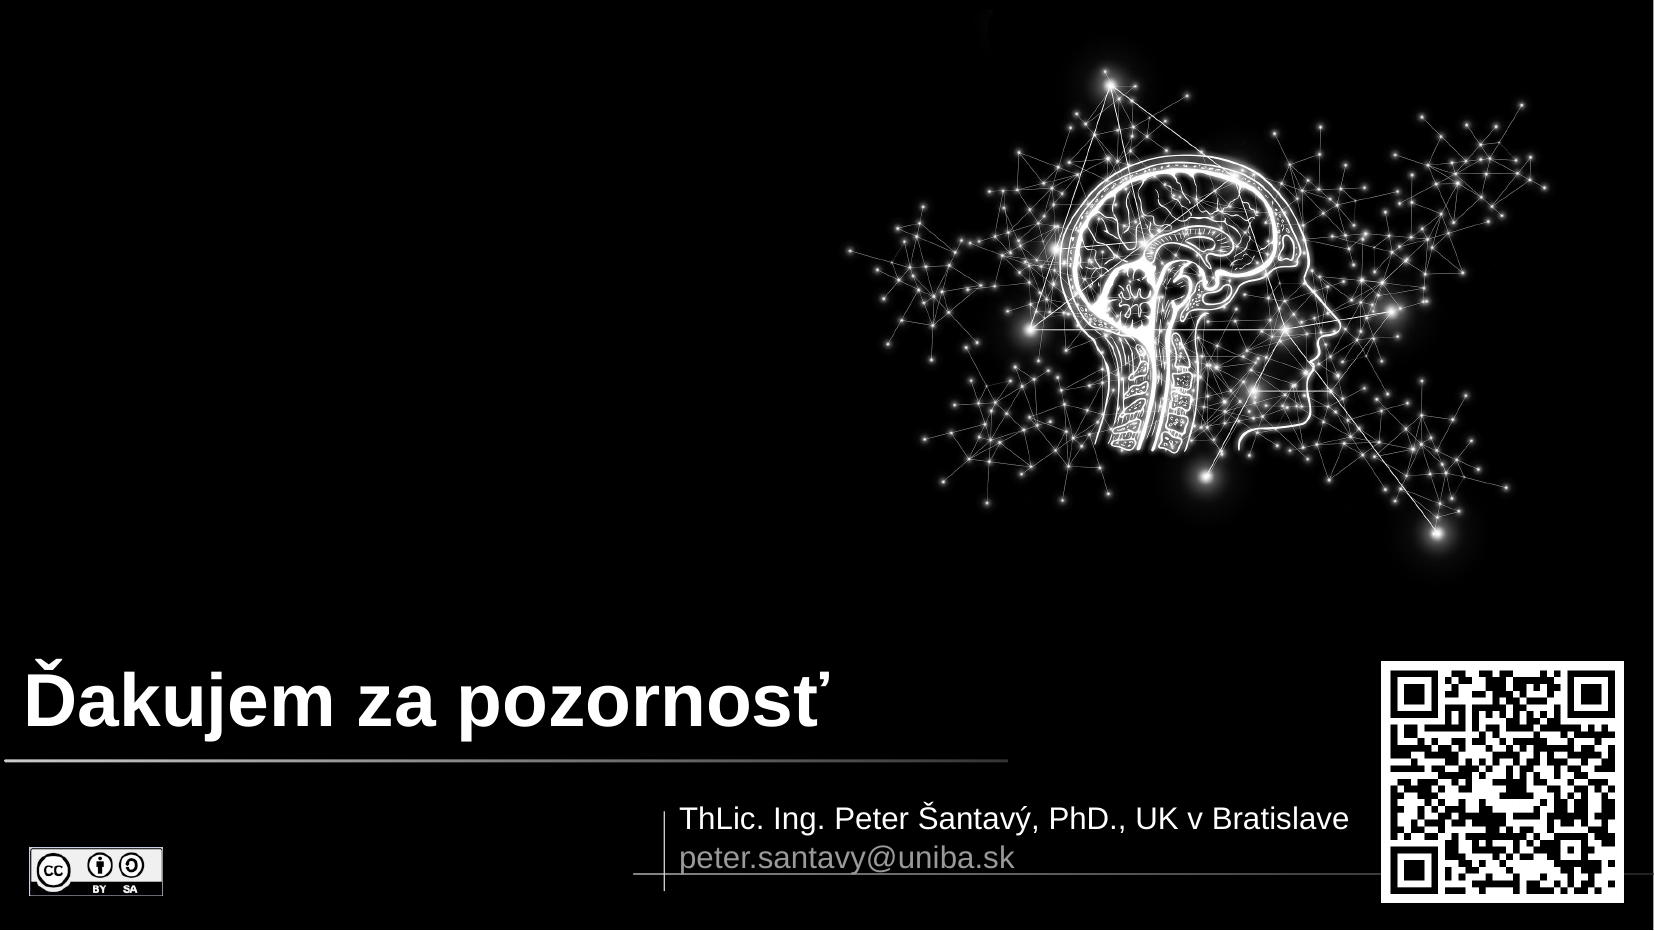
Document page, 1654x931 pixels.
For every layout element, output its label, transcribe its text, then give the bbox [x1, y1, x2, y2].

title Ďakujem za pozornosť [23, 655, 1501, 747]
picture [1381, 661, 1624, 903]
picture [29, 847, 163, 896]
picture [744, 0, 1650, 605]
title ThLic. Ing. Peter Šantavý, PhD., UK v Bratislave peter.santavy@uniba.sk [679, 791, 1381, 880]
